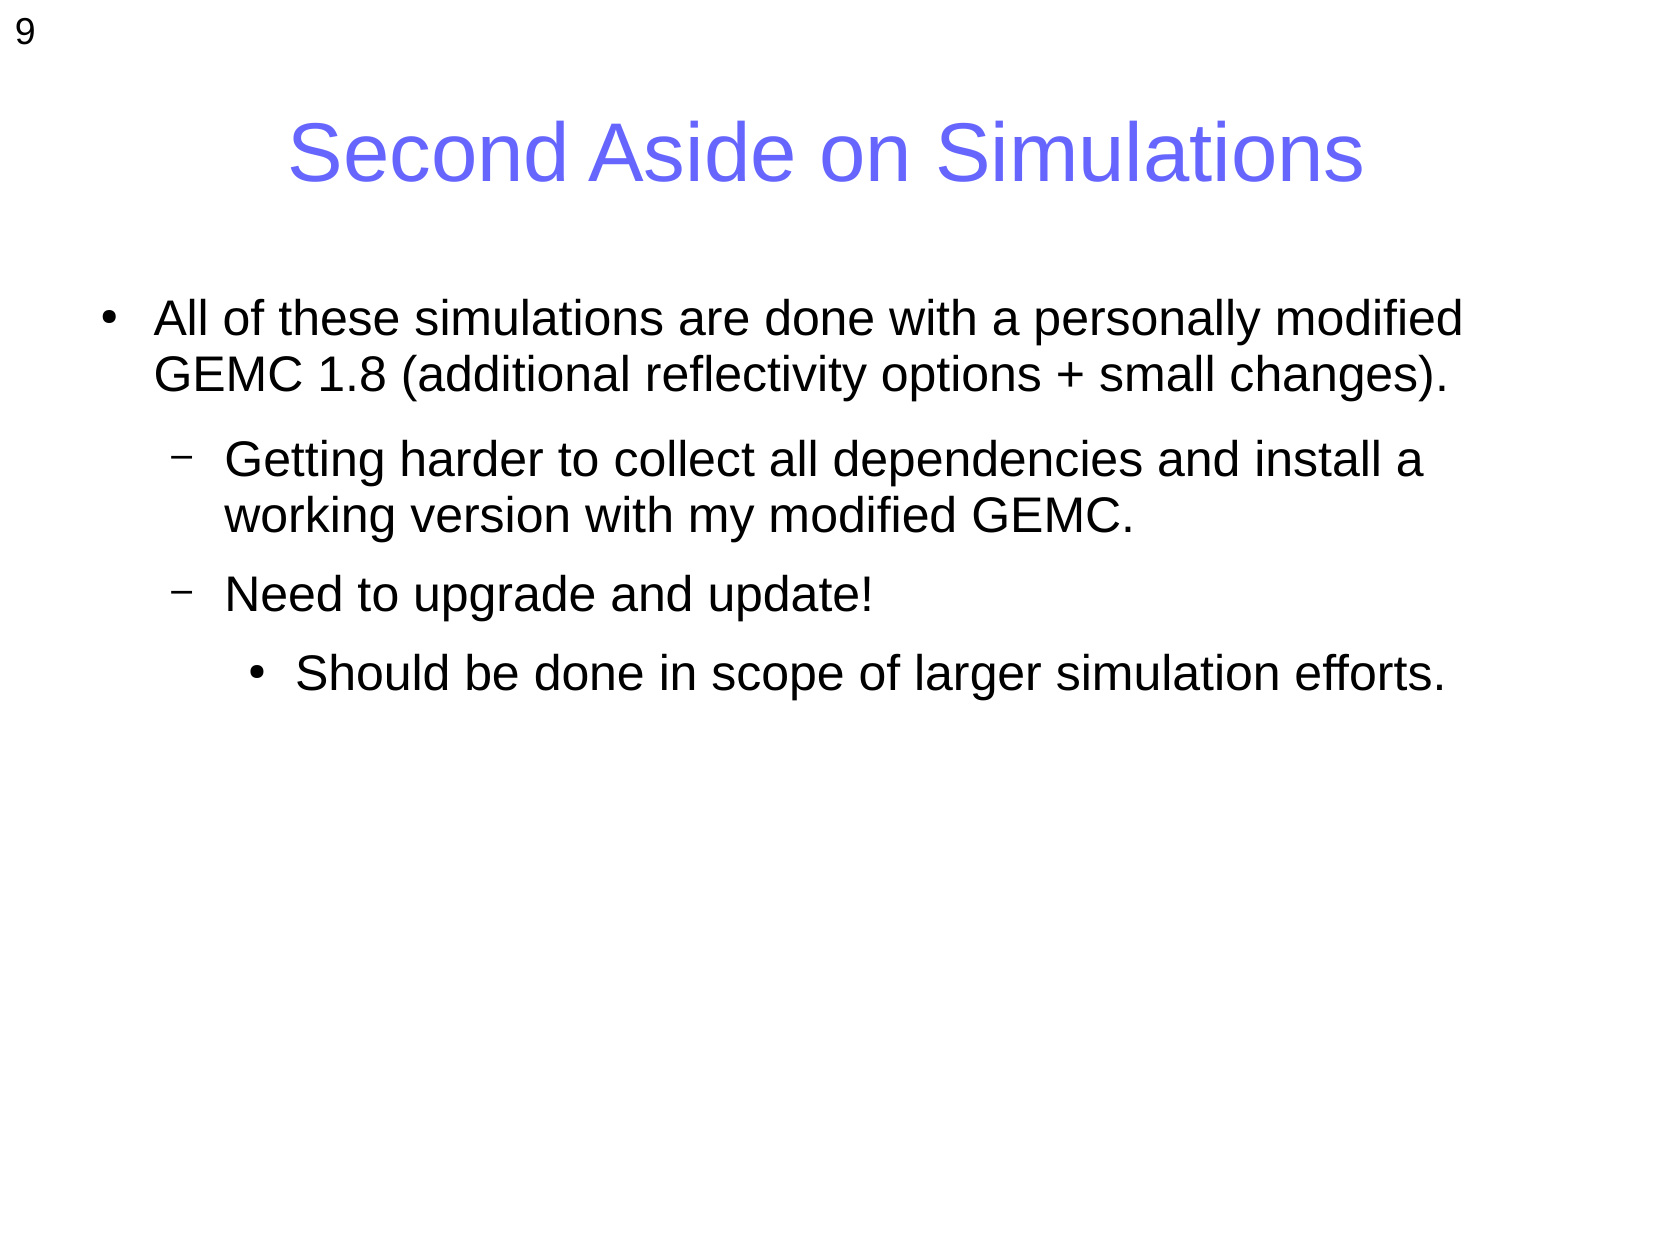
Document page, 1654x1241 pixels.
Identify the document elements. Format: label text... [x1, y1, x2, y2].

text_box 9 [0, 3, 51, 61]
list All of these simulations are done with a personally modified GEMC 1.8 (additional reflectivity options + small changes). Getting harder to collect all dependencies and install a working version with my modified GEMC. Need to upgrade and update! Should be done in scope of larger simulation efforts. [82, 290, 1571, 1010]
title Second Aside on Simulations [82, 49, 1571, 257]
